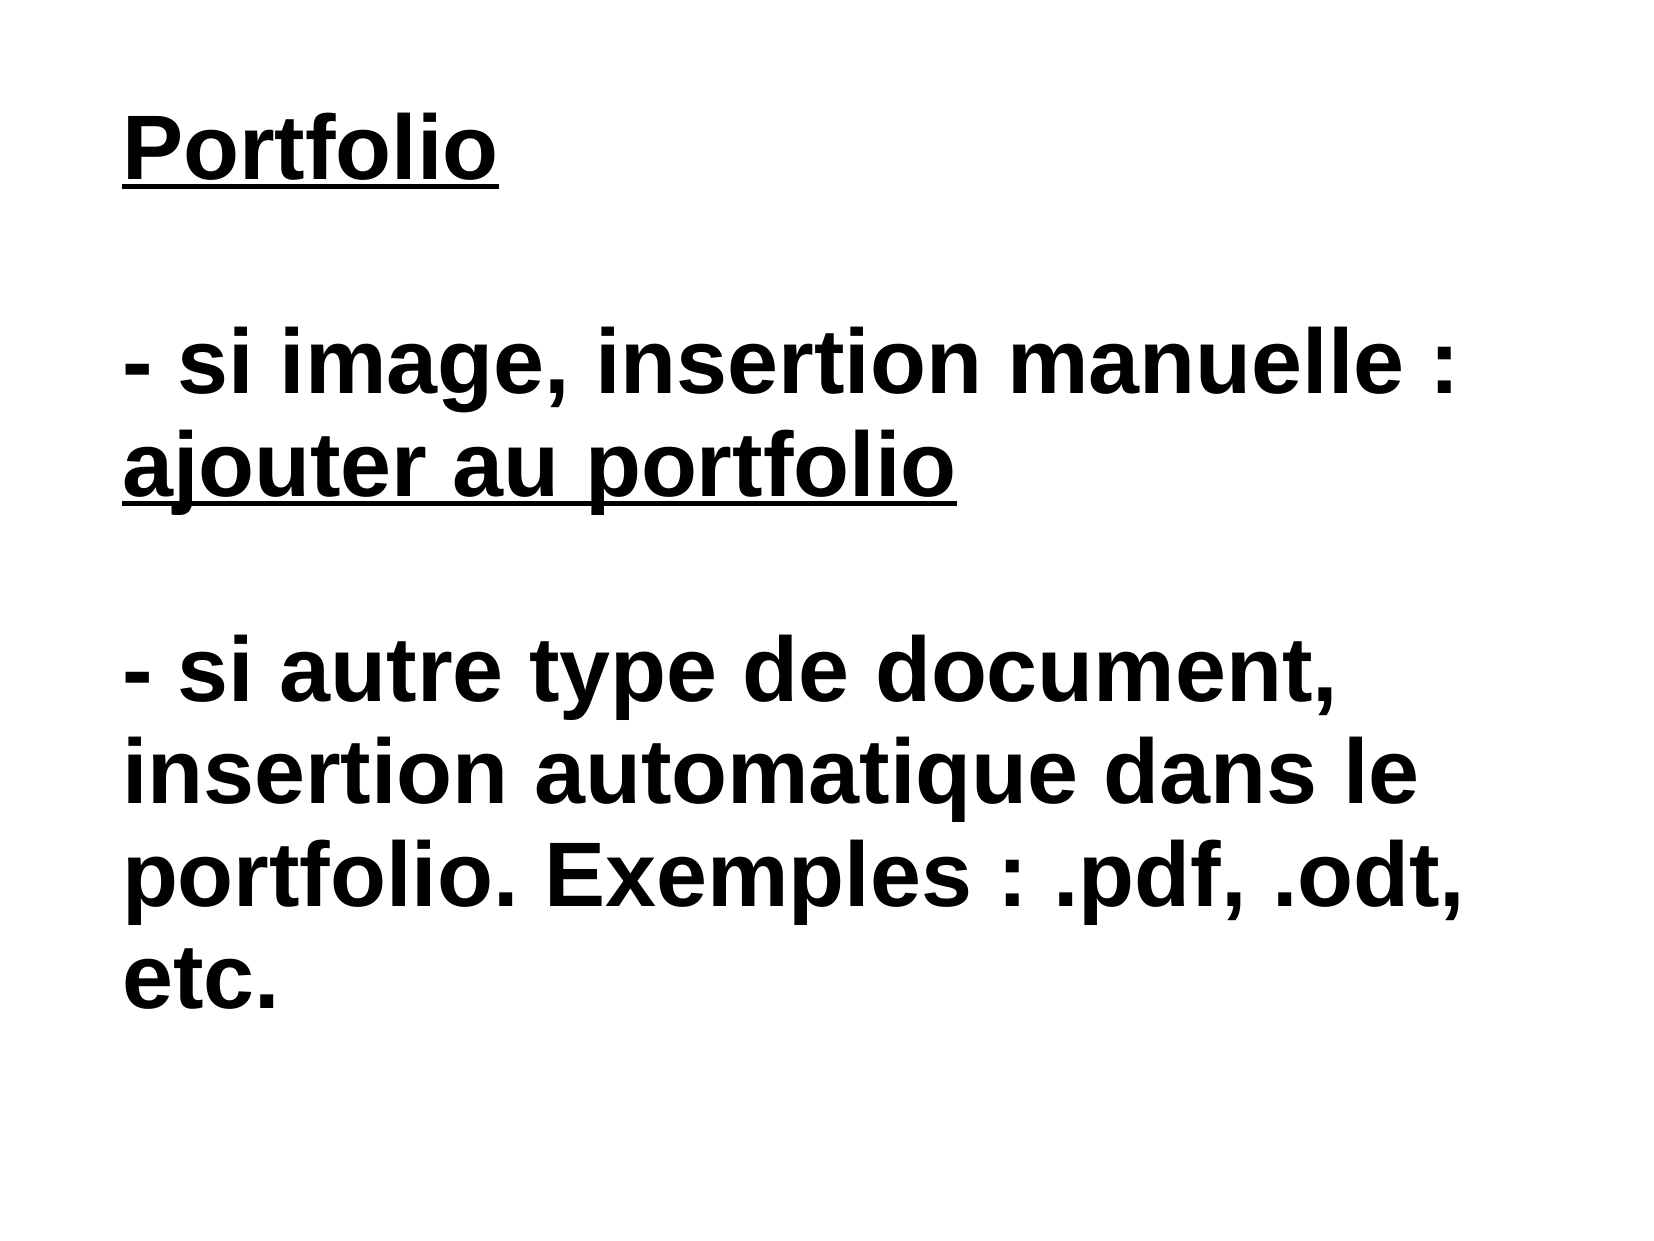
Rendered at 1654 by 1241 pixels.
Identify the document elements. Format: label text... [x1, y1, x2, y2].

text_box Portfolio - si image, insertion manuelle : ajouter au portfolio - si autre type de document, insertion automatique dans le portfolio. Exemples : .pdf, .odt, etc. [107, 88, 1633, 1036]
